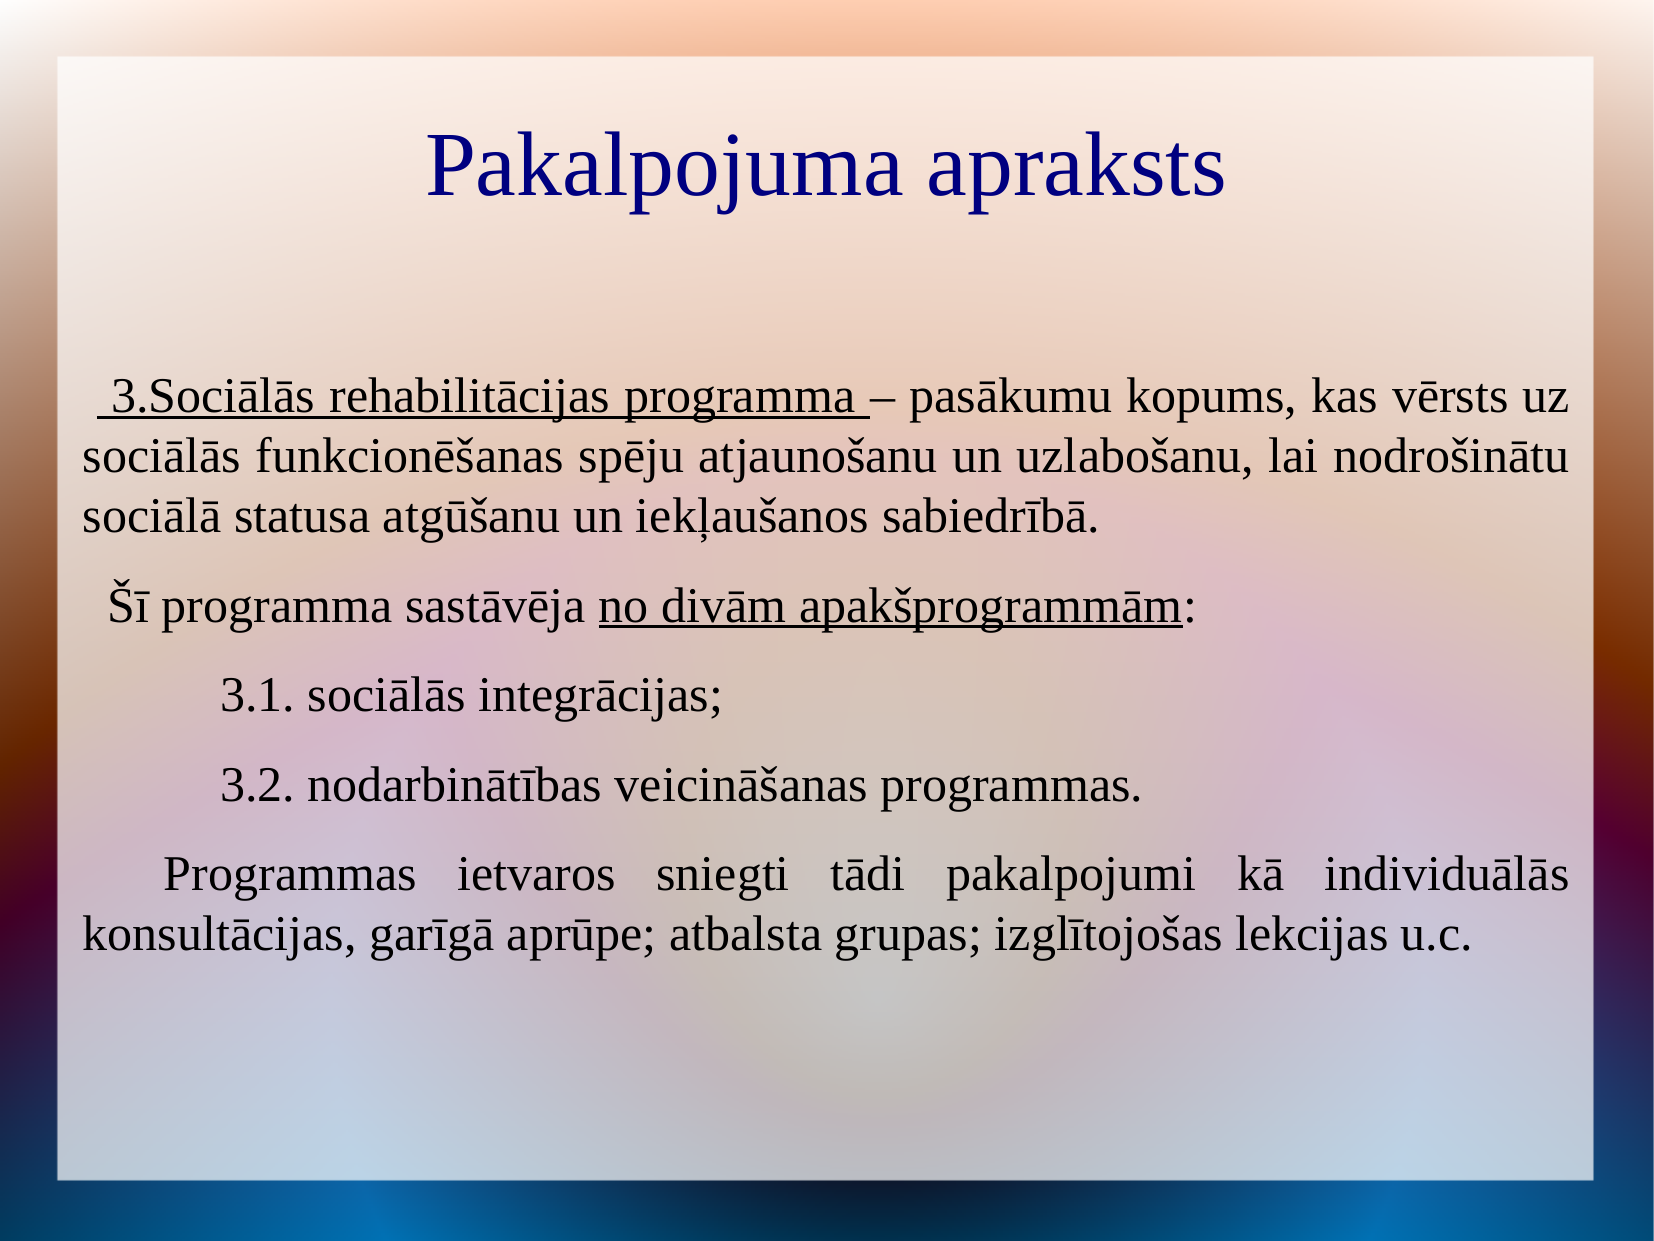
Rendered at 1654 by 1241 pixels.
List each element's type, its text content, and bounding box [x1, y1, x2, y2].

title Pakalpojuma apraksts [82, 62, 1571, 256]
subtitle 3.Sociālās rehabilitācijas programma – pasākumu kopums, kas vērsts uz sociālās funkcionēšanas spēju atjaunošanu un uzlabošanu, lai nodrošinātu sociālā statusa atgūšanu un iekļaušanos sabiedrībā. Šī programma sastāvēja no divām apakšprogrammām: 3.1. sociālās integrācijas; 3.2. nodarbinātības veicināšanas programmas. Programmas ietvaros sniegti tādi pakalpojumi kā individuālās konsultācijas, garīgā aprūpe; atbalsta grupas; izglītojošas lekcijas u.c. [82, 297, 1571, 1027]
